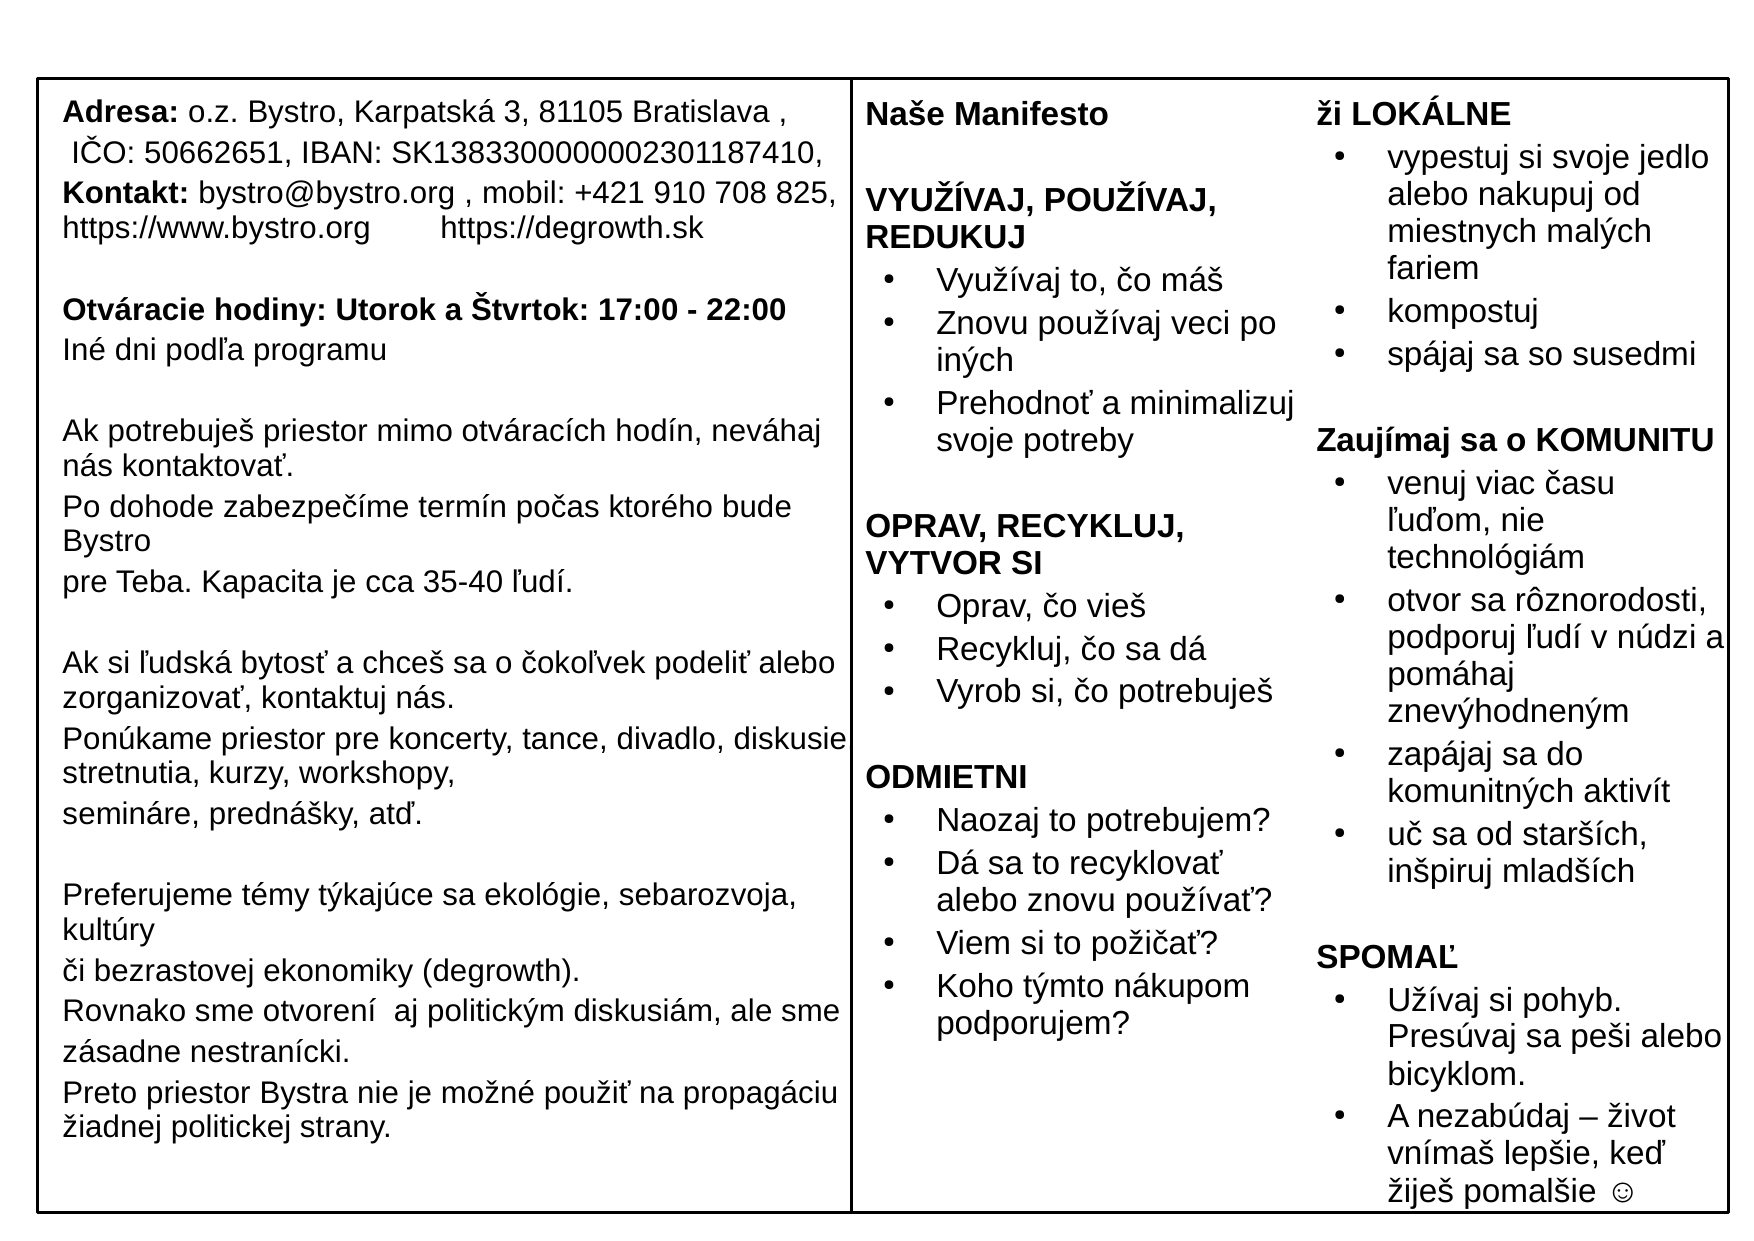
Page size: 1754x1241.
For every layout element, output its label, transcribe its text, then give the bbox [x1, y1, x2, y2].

list Naše Manifesto VYUŽÍVAJ, POUŽÍVAJ, REDUKUJ Využívaj to, čo máš Znovu používaj veci po iných Prehodnoť a minimalizuj svoje potreby OPRAV, RECYKLUJ, VYTVOR SI Oprav, čo vieš Recykluj, čo sa dá Vyrob si, čo potrebuješ ODMIETNI Naozaj to potrebujem? Dá sa to recyklovať alebo znovu používať? Viem si to požičať? Koho týmto nákupom podporujem? [864, 94, 1303, 1211]
list ži LOKÁLNE vypestuj si svoje jedlo alebo nakupuj od miestnych malých fariem kompostuj spájaj sa so susedmi Zaujímaj sa o KOMUNITU venuj viac času ľuďom, nie technológiám otvor sa rôznorodosti, podporuj ľudí v núdzi a pomáhaj znevýhodneným zapájaj sa do komunitných aktivít uč sa od starších, inšpiruj mladších SPOMAĽ Užívaj si pohyb. Presúvaj sa peši alebo bicyklom. A nezabúdaj – život vnímaš lepšie, keď žiješ pomalšie ☺ [1315, 94, 1727, 1211]
list Adresa: o.z. Bystro, Karpatská 3, 81105 Bratislava , IČO: 50662651, IBAN: SK1383300000002301187410, Kontakt: bystro@bystro.org , mobil: +421 910 708 825,https://www.bystro.org https://degrowth.sk Otváracie hodiny: Utorok a Štvrtok: 17:00 - 22:00 Iné dni podľa programu Ak potrebuješ priestor mimo otváracích hodín, neváhaj nás kontaktovať. Po dohode zabezpečíme termín počas ktorého bude Bystro pre Teba. Kapacita je cca 35-40 ľudí. Ak si ľudská bytosť a chceš sa o čokoľvek podeliť alebo zorganizovať, kontaktuj nás. Ponúkame priestor pre koncerty, tance, divadlo, diskusie, stretnutia, kurzy, workshopy, semináre, prednášky, atď. Preferujeme témy týkajúce sa ekológie, sebarozvoja, kultúry či bezrastovej ekonomiky (degrowth). Rovnako sme otvorení aj politickým diskusiám, ale sme zásadne nestranícki. Preto priestor Bystra nie je možné použiť na propagáciu žiadnej politickej strany. [62, 94, 850, 1211]
